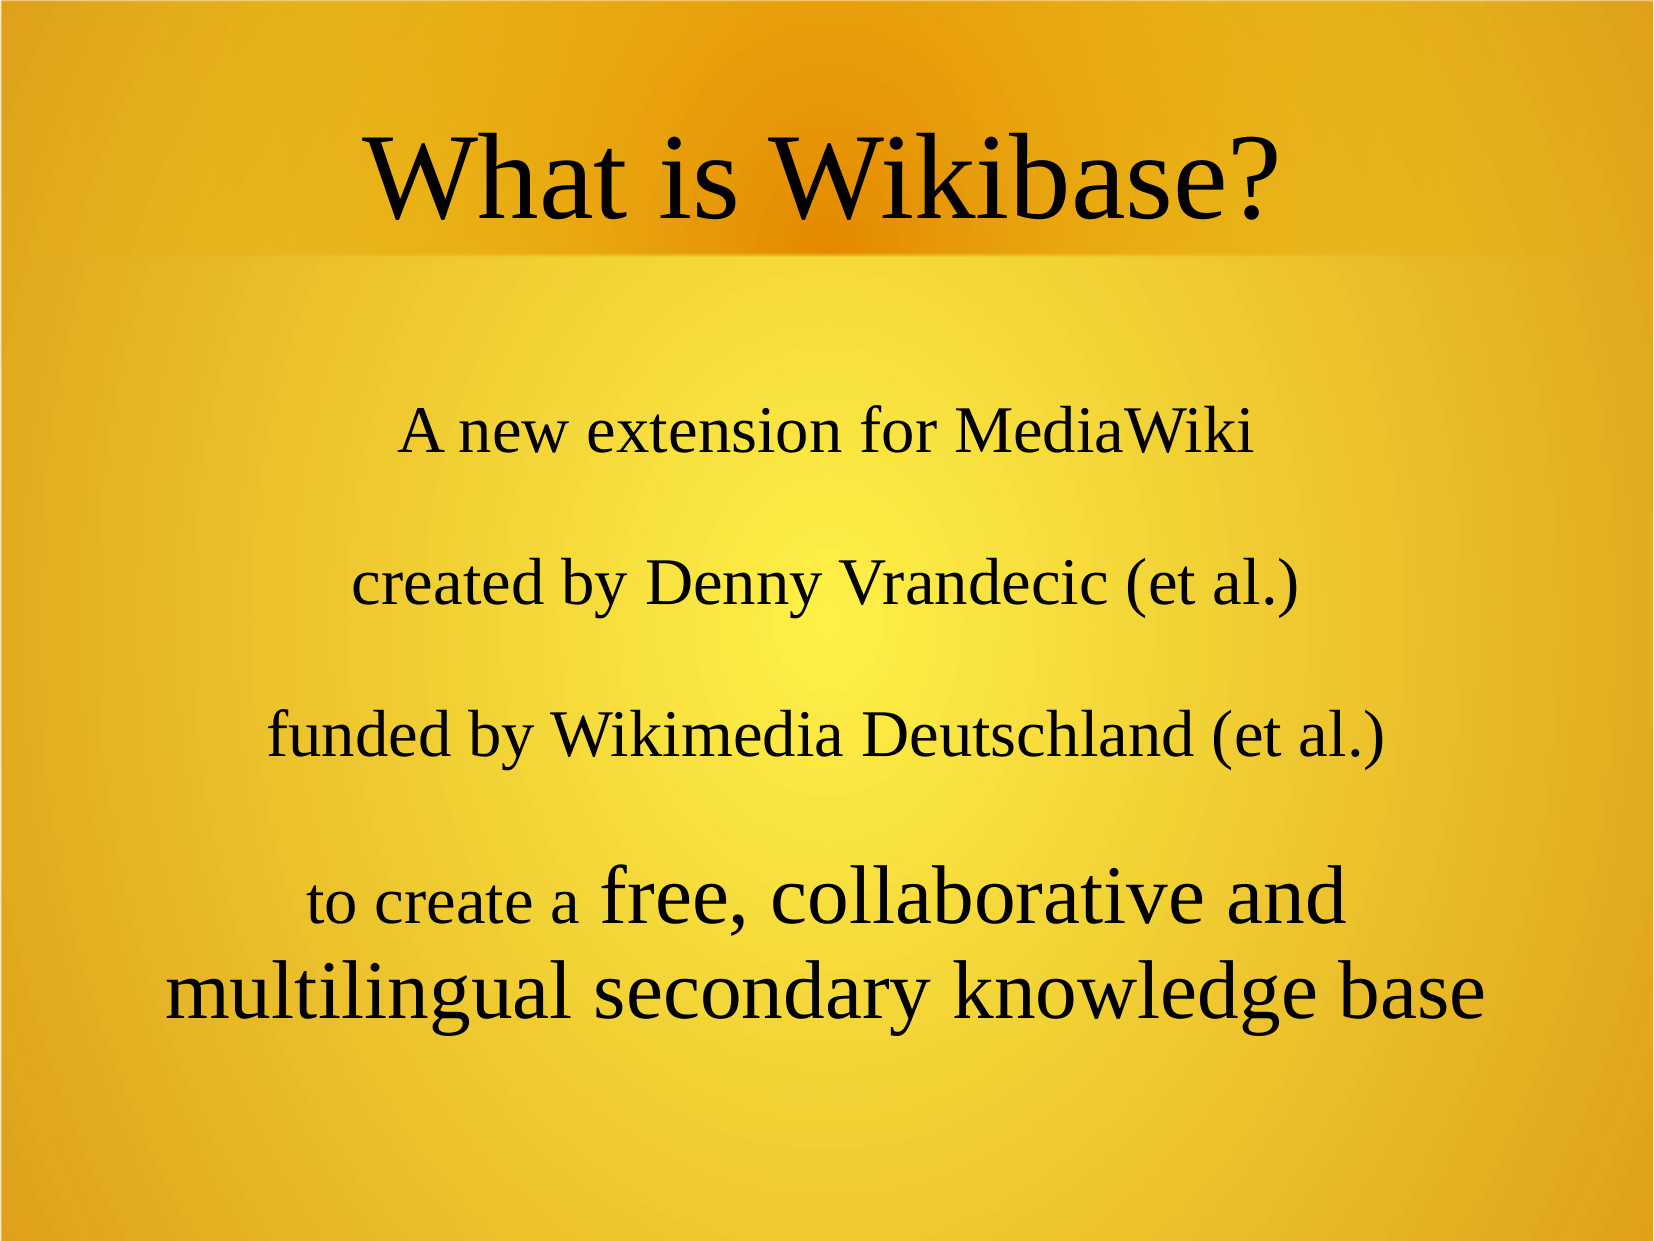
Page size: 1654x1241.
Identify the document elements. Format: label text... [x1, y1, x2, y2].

picture [0, 0, 1654, 1241]
subtitle A new extension for MediaWiki created by Denny Vrandecic (et al.) funded by Wikimedia Deutschland (et al.) to create a free, collaborative and multilingual secondary knowledge base [134, 306, 1520, 1040]
title What is Wikibase? [78, 70, 1567, 278]
